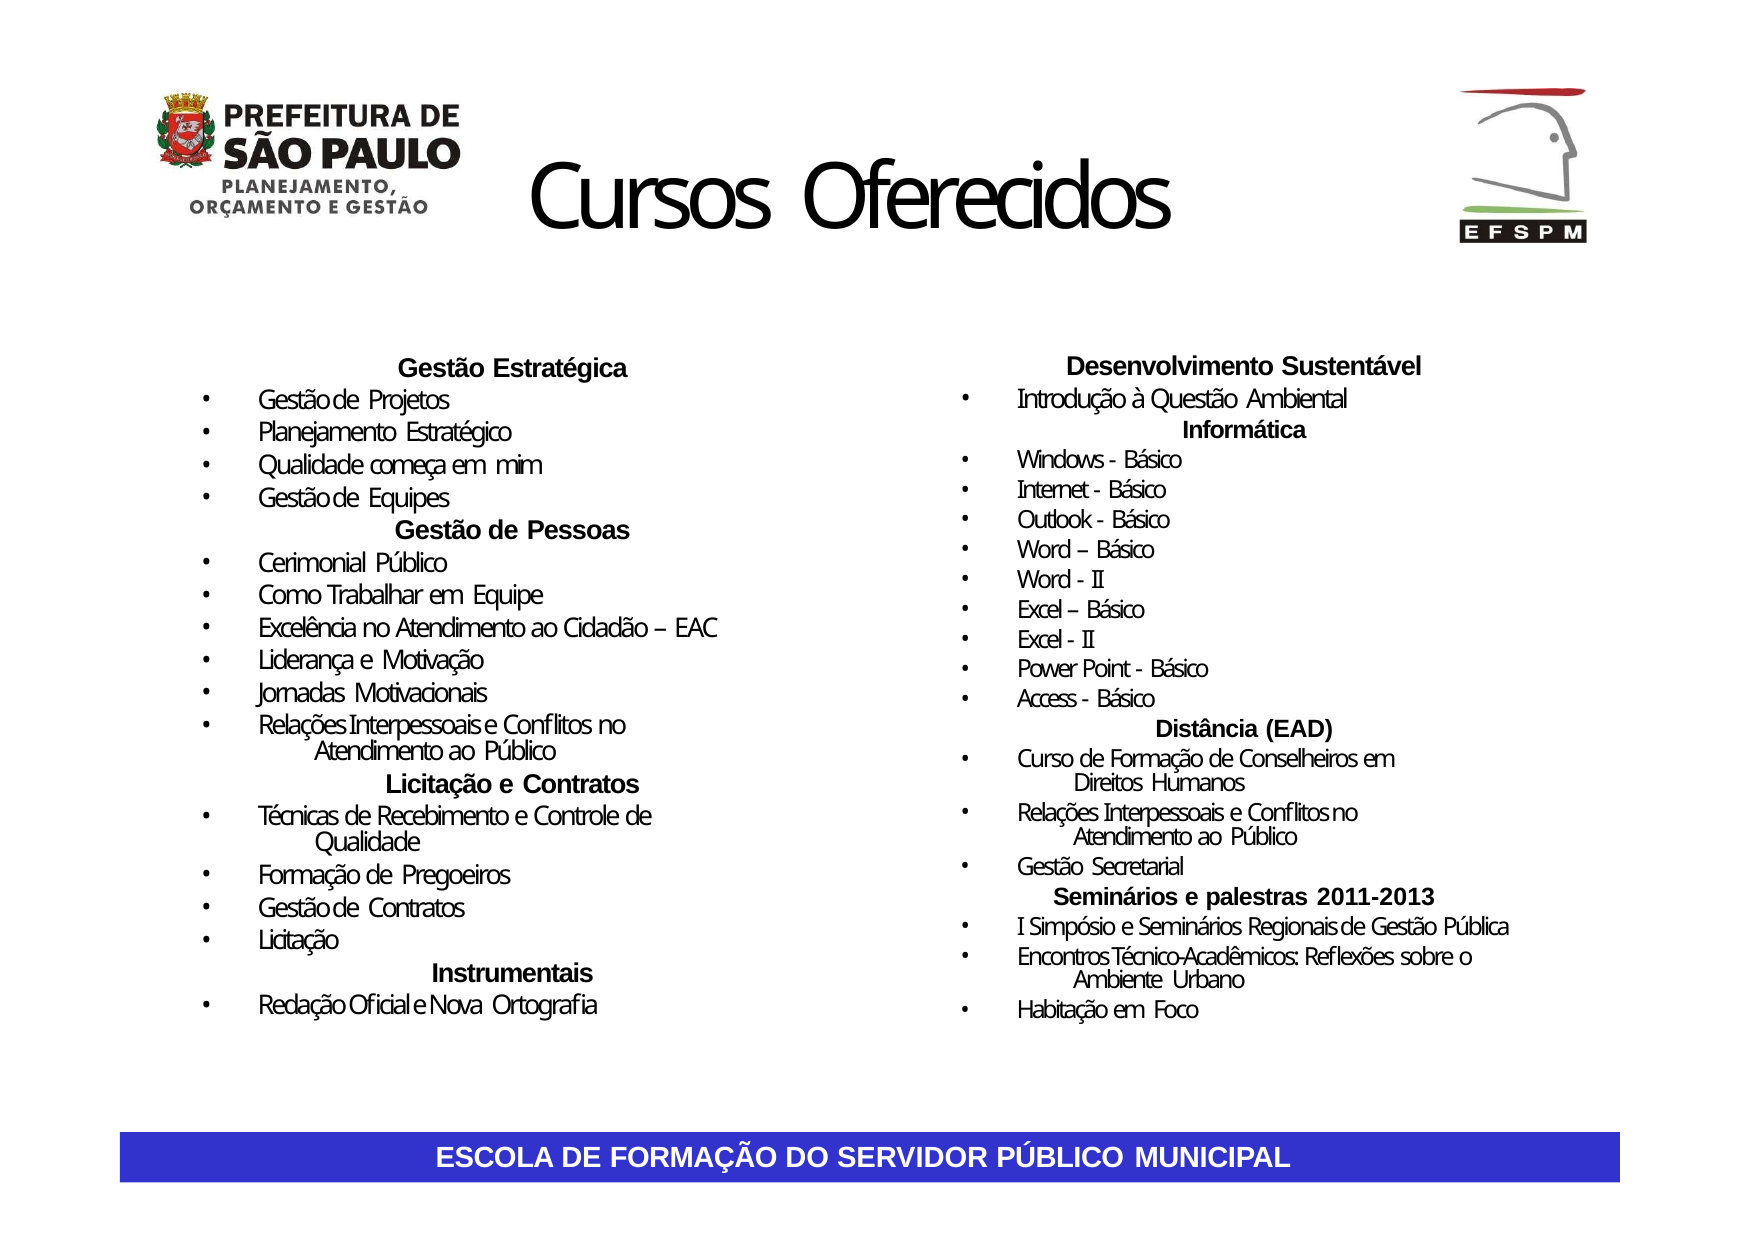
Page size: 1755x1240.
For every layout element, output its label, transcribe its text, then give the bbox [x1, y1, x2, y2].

text_box ESCOLA DE FORMAÇÃO DO SERVIDOR PÚBLICO MUNICIPAL [433, 1134, 1298, 1178]
text_box Gestão Estratégica Gestão de Projetos Planejamento Estratégico Qualidade começa em mim Gestão de Equipes Gestão de Pessoas Cerimonial Público Como Trabalhar em Equipe Excelência no Atendimento ao Cidadão – EAC Liderança e Motivação Jornadas Motivacionais Relações Interpessoais e Conflitos no Atendimento ao Público Licitação e Contratos Técnicas de Recebimento e Controle de Qualidade Formação de Pregoeiros Gestão de Contratos Licitação Instrumentais Redação Oficial e Nova Ortografia [197, 347, 817, 1023]
text_box Desenvolvimento Sustentável Introdução à Questão Ambiental Informática Windows - Básico Internet - Básico Outlook - Básico Word – Básico Word - II Excel – Básico Excel - II Power Point - Básico Access - Básico Distância (EAD) Curso de Formação de Conselheiros em Direitos Humanos Relações Interpessoais e Conflitos no Atendimento ao Público Gestão Secretarial Seminários e palestras 2011-2013 I Simpósio e Seminários Regionais de Gestão Pública Encontros Técnico-Acadêmicos: Reflexões sobre o Ambiente Urbano Habitação em Foco [956, 346, 1526, 1051]
title Cursos Oferecidos [524, 134, 1289, 249]
